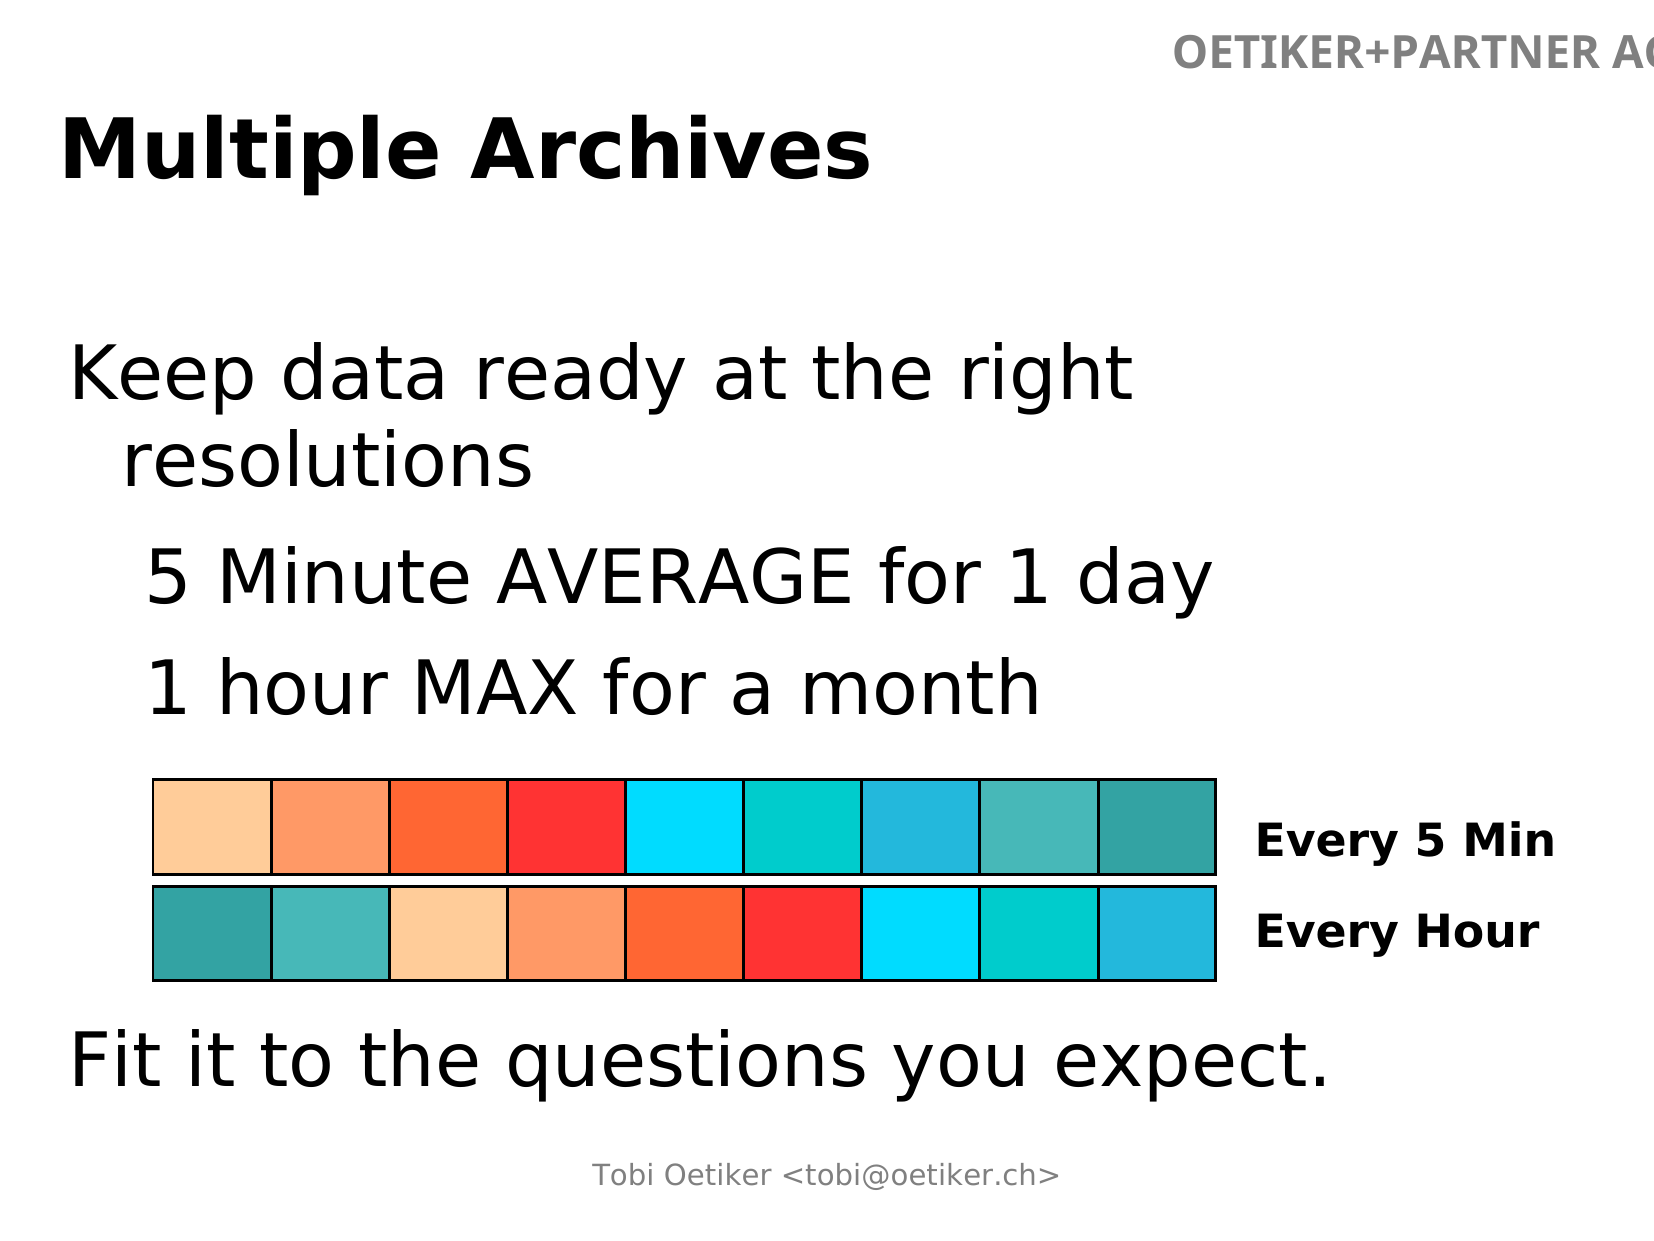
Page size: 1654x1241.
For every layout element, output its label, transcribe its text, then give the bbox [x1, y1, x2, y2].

text_box Every Hour [1239, 897, 1555, 966]
text_box [153, 779, 1216, 875]
text_box Every 5 Min [1239, 806, 1572, 875]
title Multiple Archives [59, 75, 1607, 225]
text_box [153, 886, 1216, 981]
list Keep data ready at the right resolutions 5 Minute AVERAGE for 1 day 1 hour MAX for a month Fit it to the questions you expect. [50, 329, 1571, 1106]
